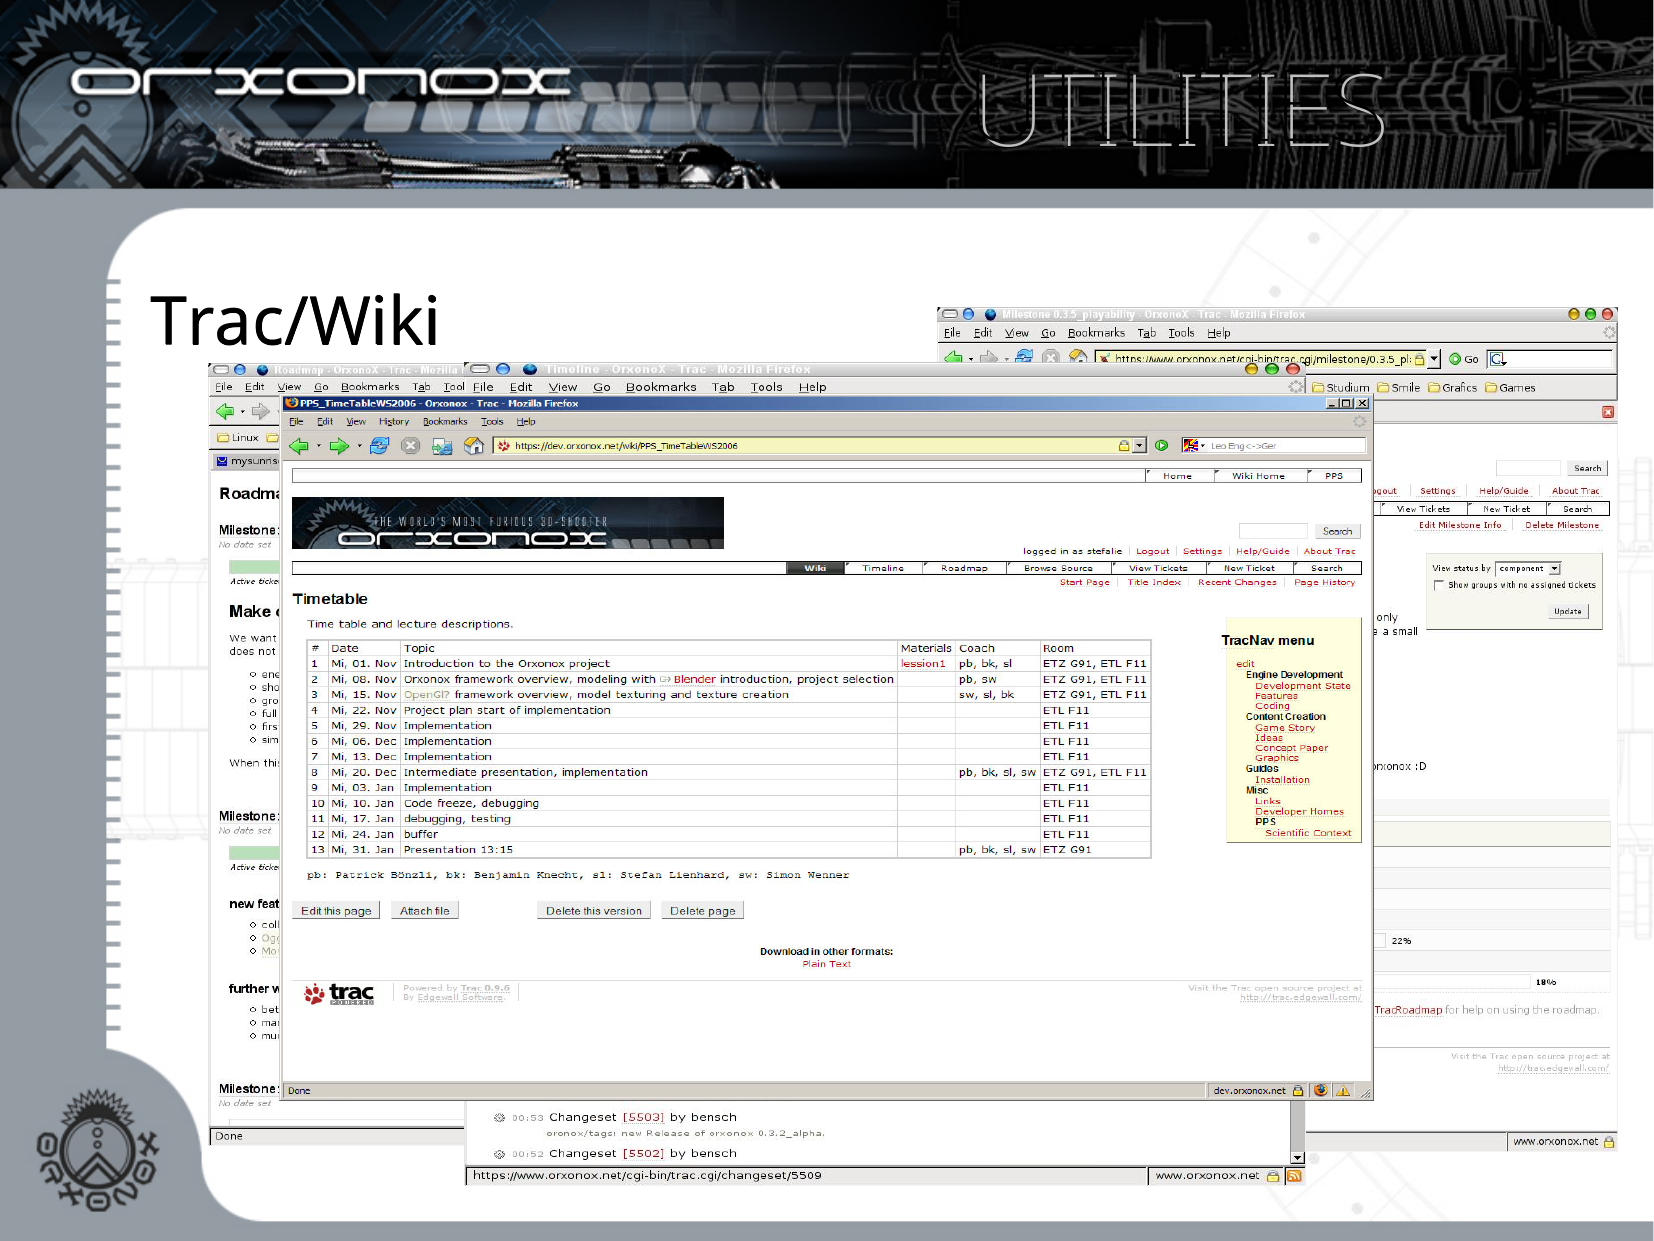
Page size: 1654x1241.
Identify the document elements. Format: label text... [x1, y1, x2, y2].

text_box Trac/Wiki [150, 273, 610, 301]
text_box UTILITIES [917, 26, 1553, 151]
picture [0, 0, 1654, 1241]
